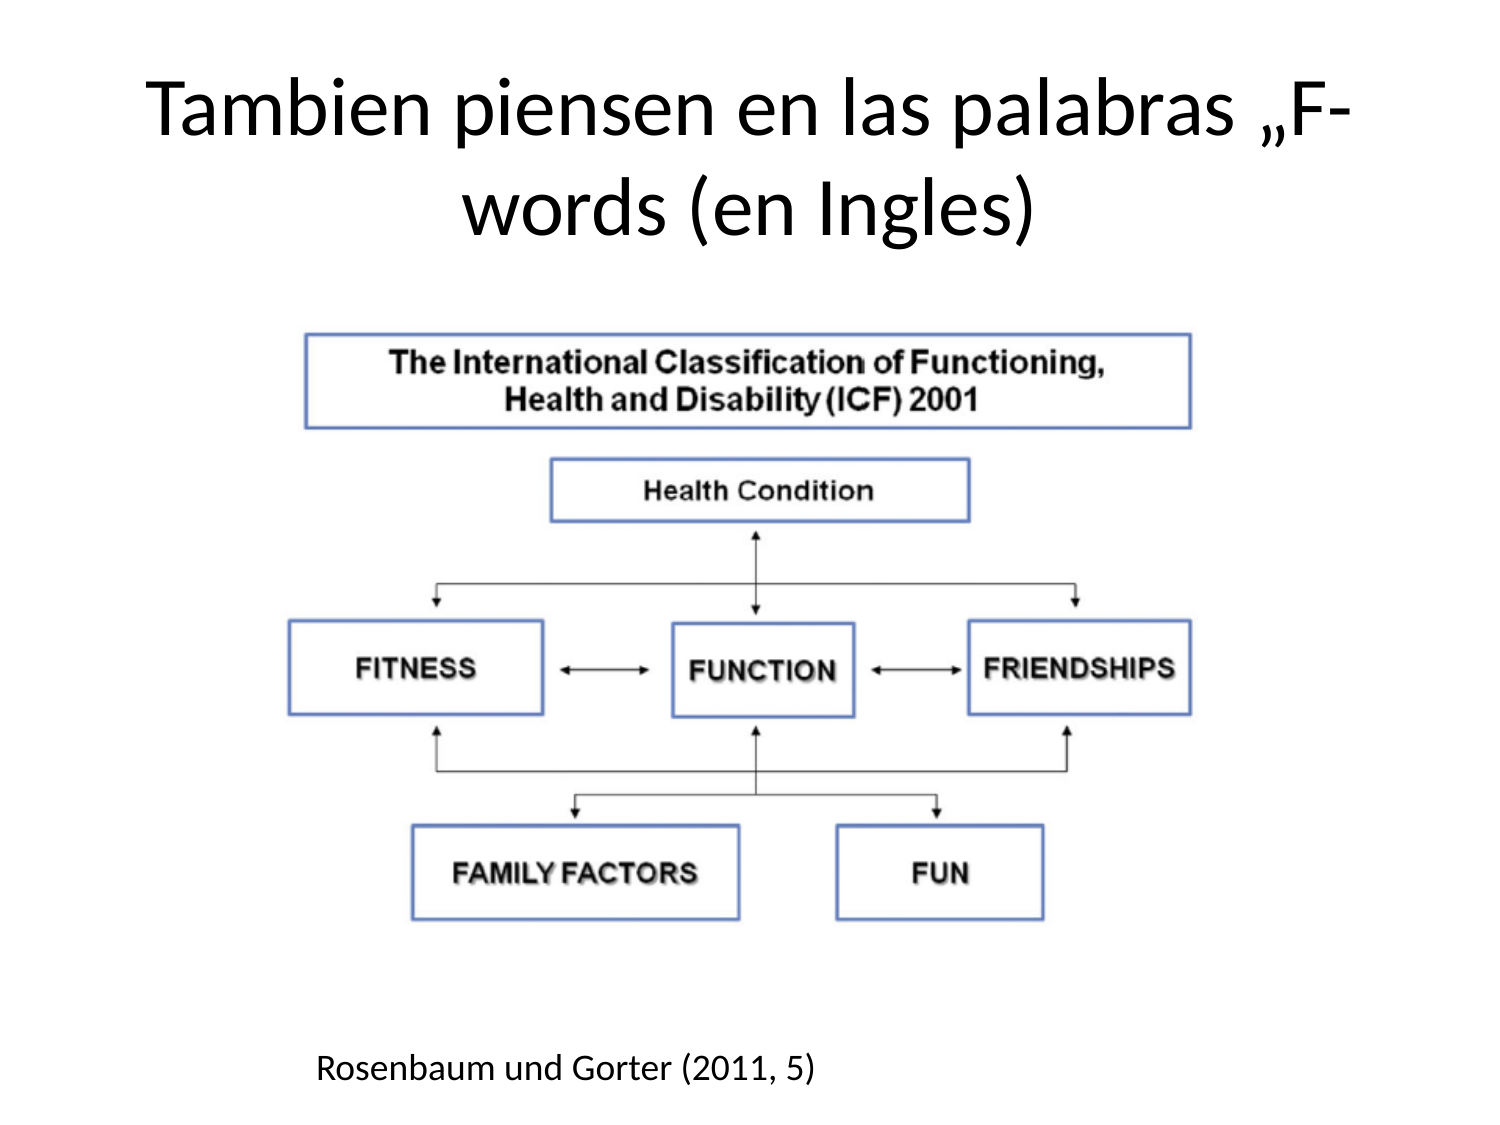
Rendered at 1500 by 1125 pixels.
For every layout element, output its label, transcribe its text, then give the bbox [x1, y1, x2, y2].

title Tambien piensen en las palabras „F-words (en Ingles) [75, 45, 1426, 233]
text_box Rosenbaum und Gorter (2011, 5) [301, 1035, 847, 1096]
picture [232, 302, 1268, 965]
